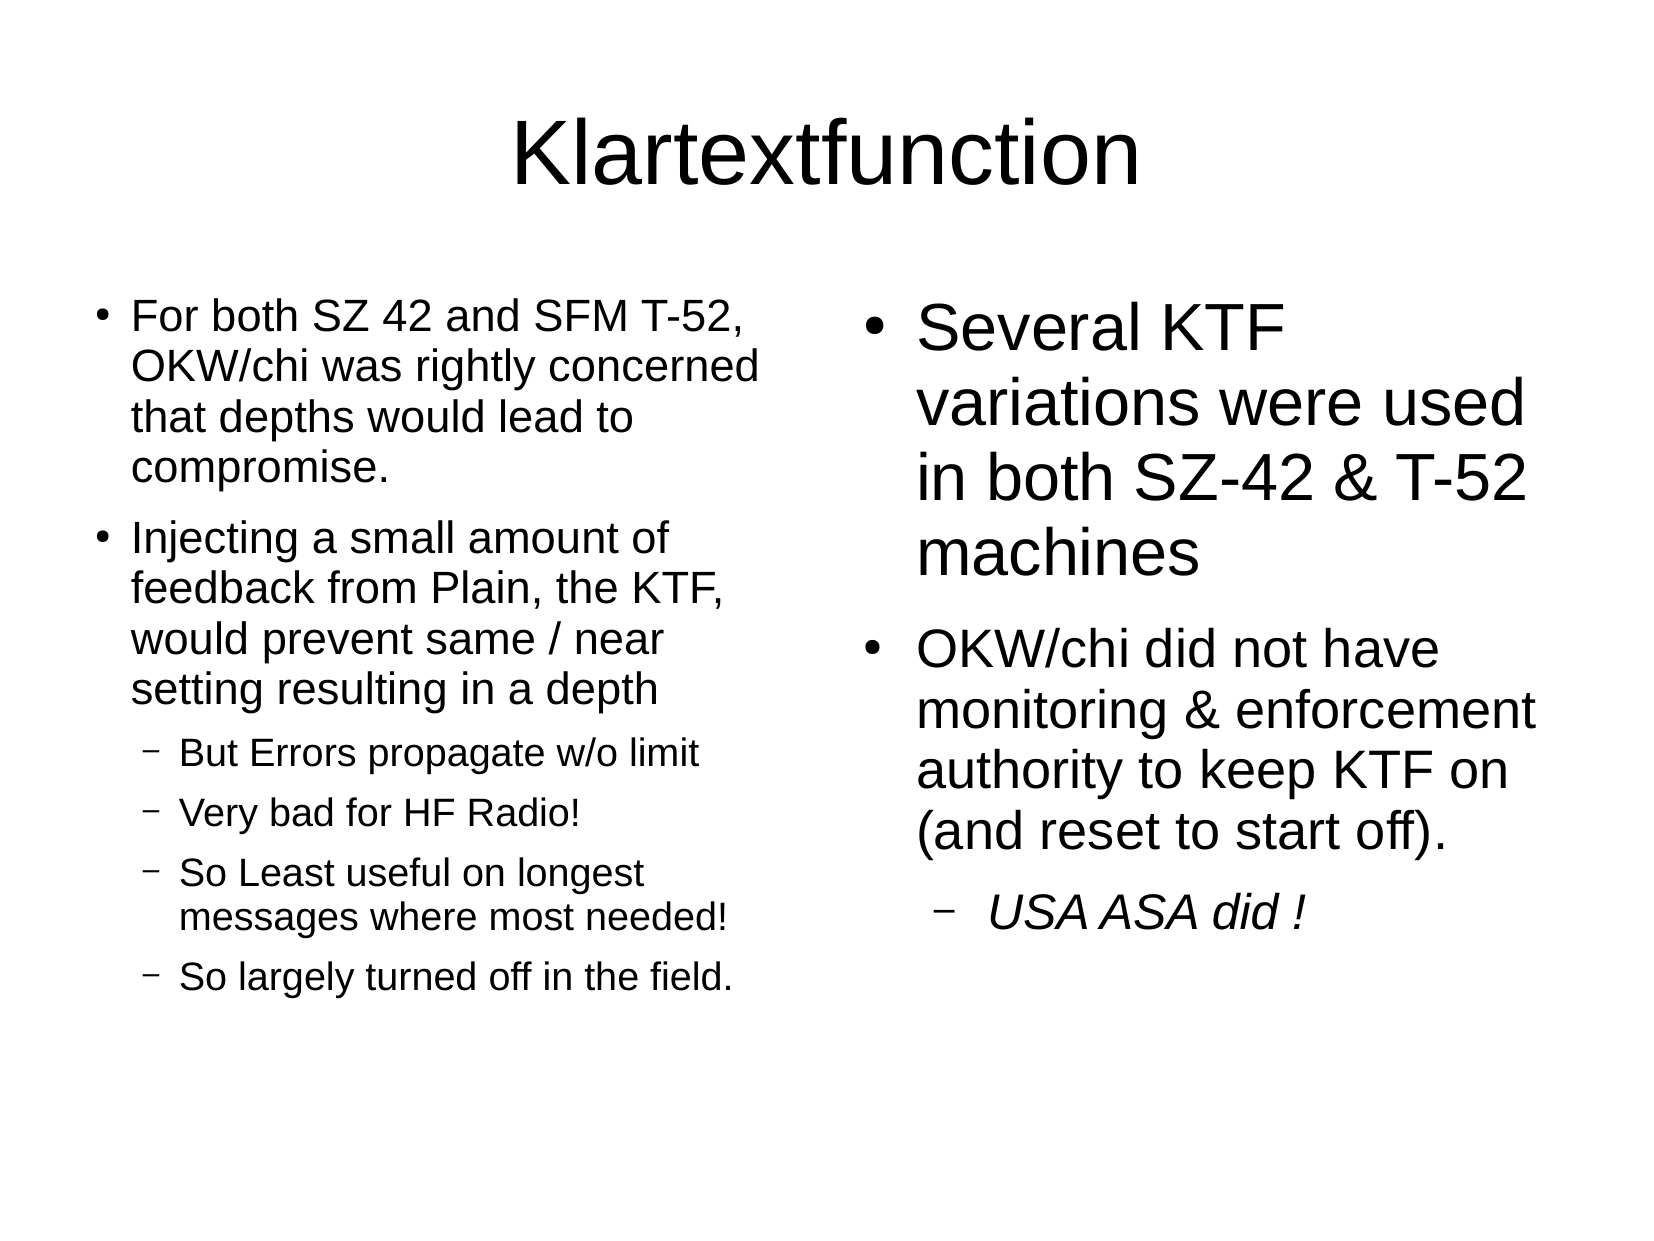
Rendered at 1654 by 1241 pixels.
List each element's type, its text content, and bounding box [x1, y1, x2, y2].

list For both SZ 42 and SFM T-52, OKW/chi was rightly concerned that depths would lead to compromise. Injecting a small amount of feedback from Plain, the KTF, would prevent same / near setting resulting in a depth But Errors propagate w/o limit Very bad for HF Radio! So Least useful on longest messages where most needed! So largely turned off in the field. [82, 290, 809, 1010]
title Klartextfunction [82, 49, 1571, 257]
list Several KTF variations were used in both SZ-42 & T-52 machines OKW/chi did not have monitoring & enforcement authority to keep KTF on (and reset to start off). USA ASA did ! [845, 290, 1572, 1010]
